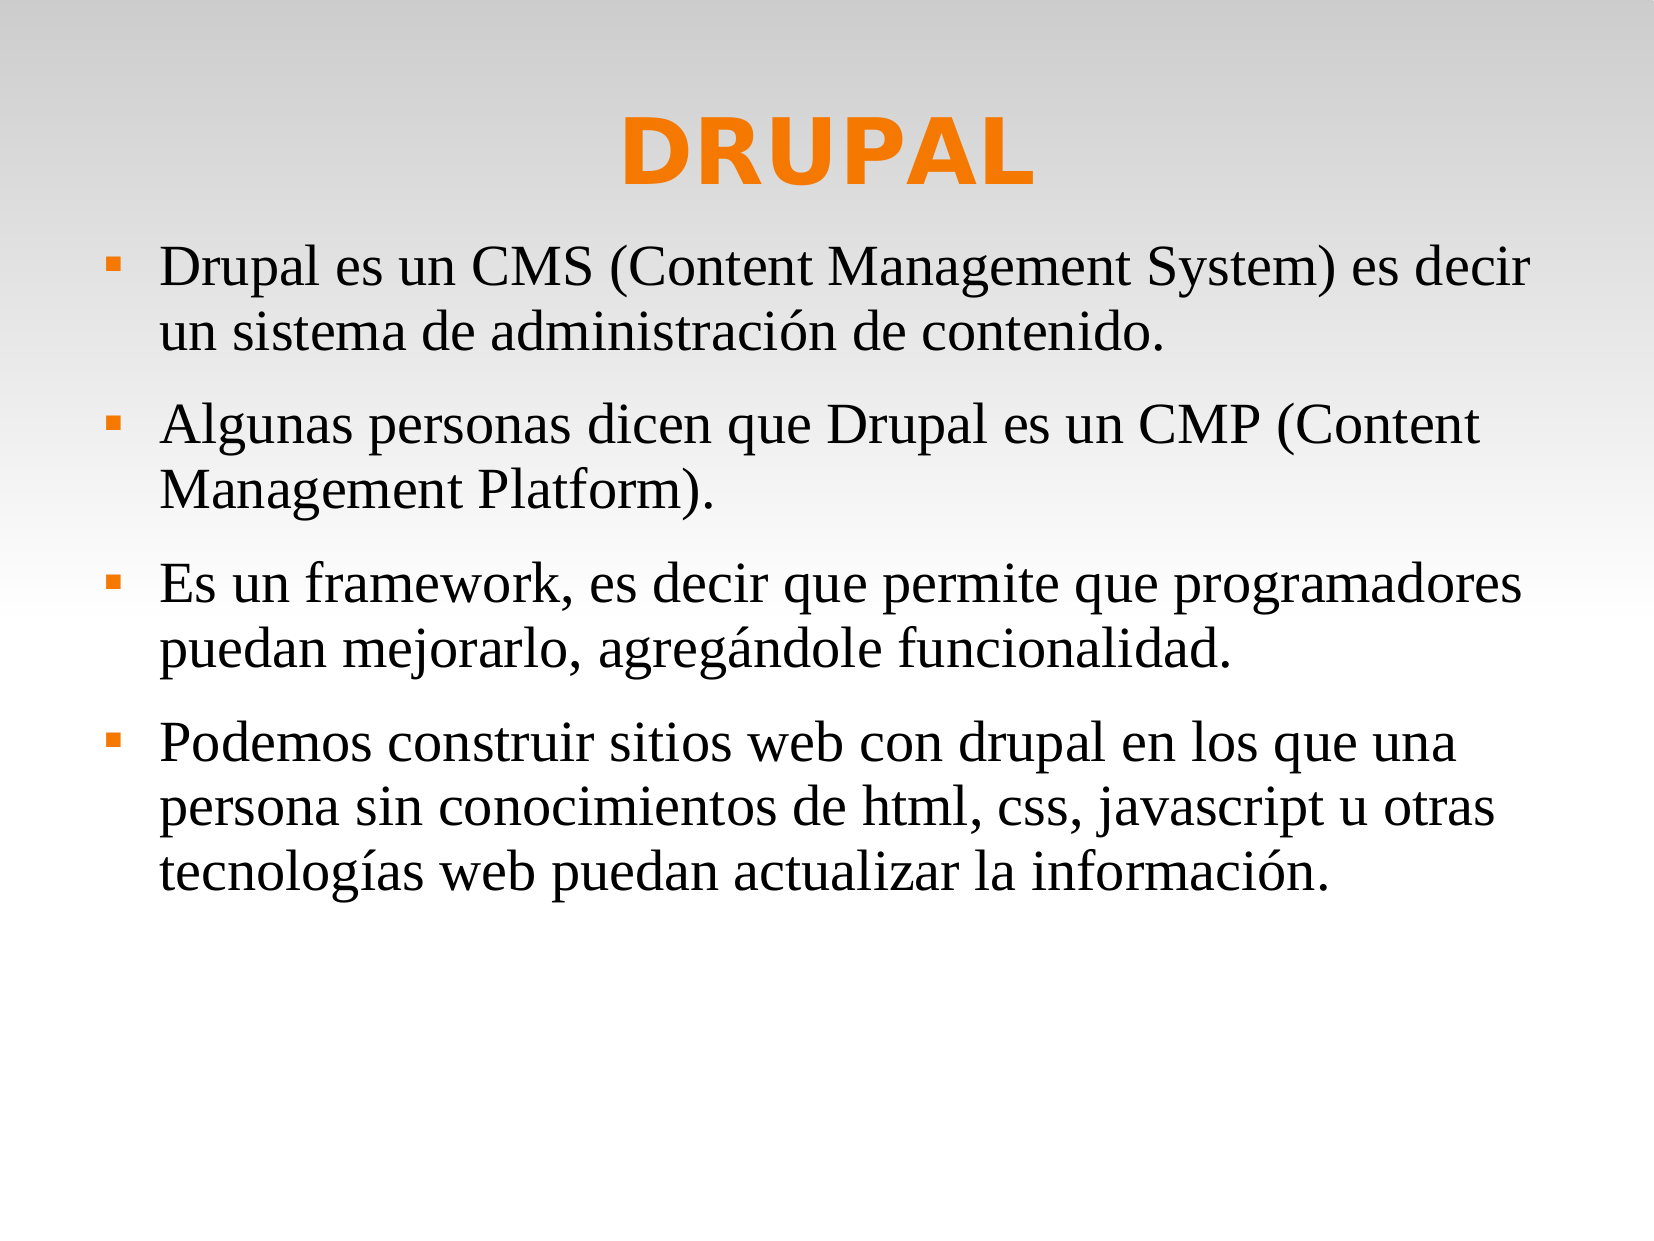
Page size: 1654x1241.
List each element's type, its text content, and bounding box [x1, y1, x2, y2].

title DRUPAL [82, 49, 1571, 257]
list Drupal es un CMS (Content Management System) es decir un sistema de administración de contenido. Algunas personas dicen que Drupal es un CMP (Content Management Platform). Es un framework, es decir que permite que programadores puedan mejorarlo, agregándole funcionalidad. Podemos construir sitios web con drupal en los que una persona sin conocimientos de html, css, javascript u otras tecnologías web puedan actualizar la información. [88, 233, 1577, 1038]
